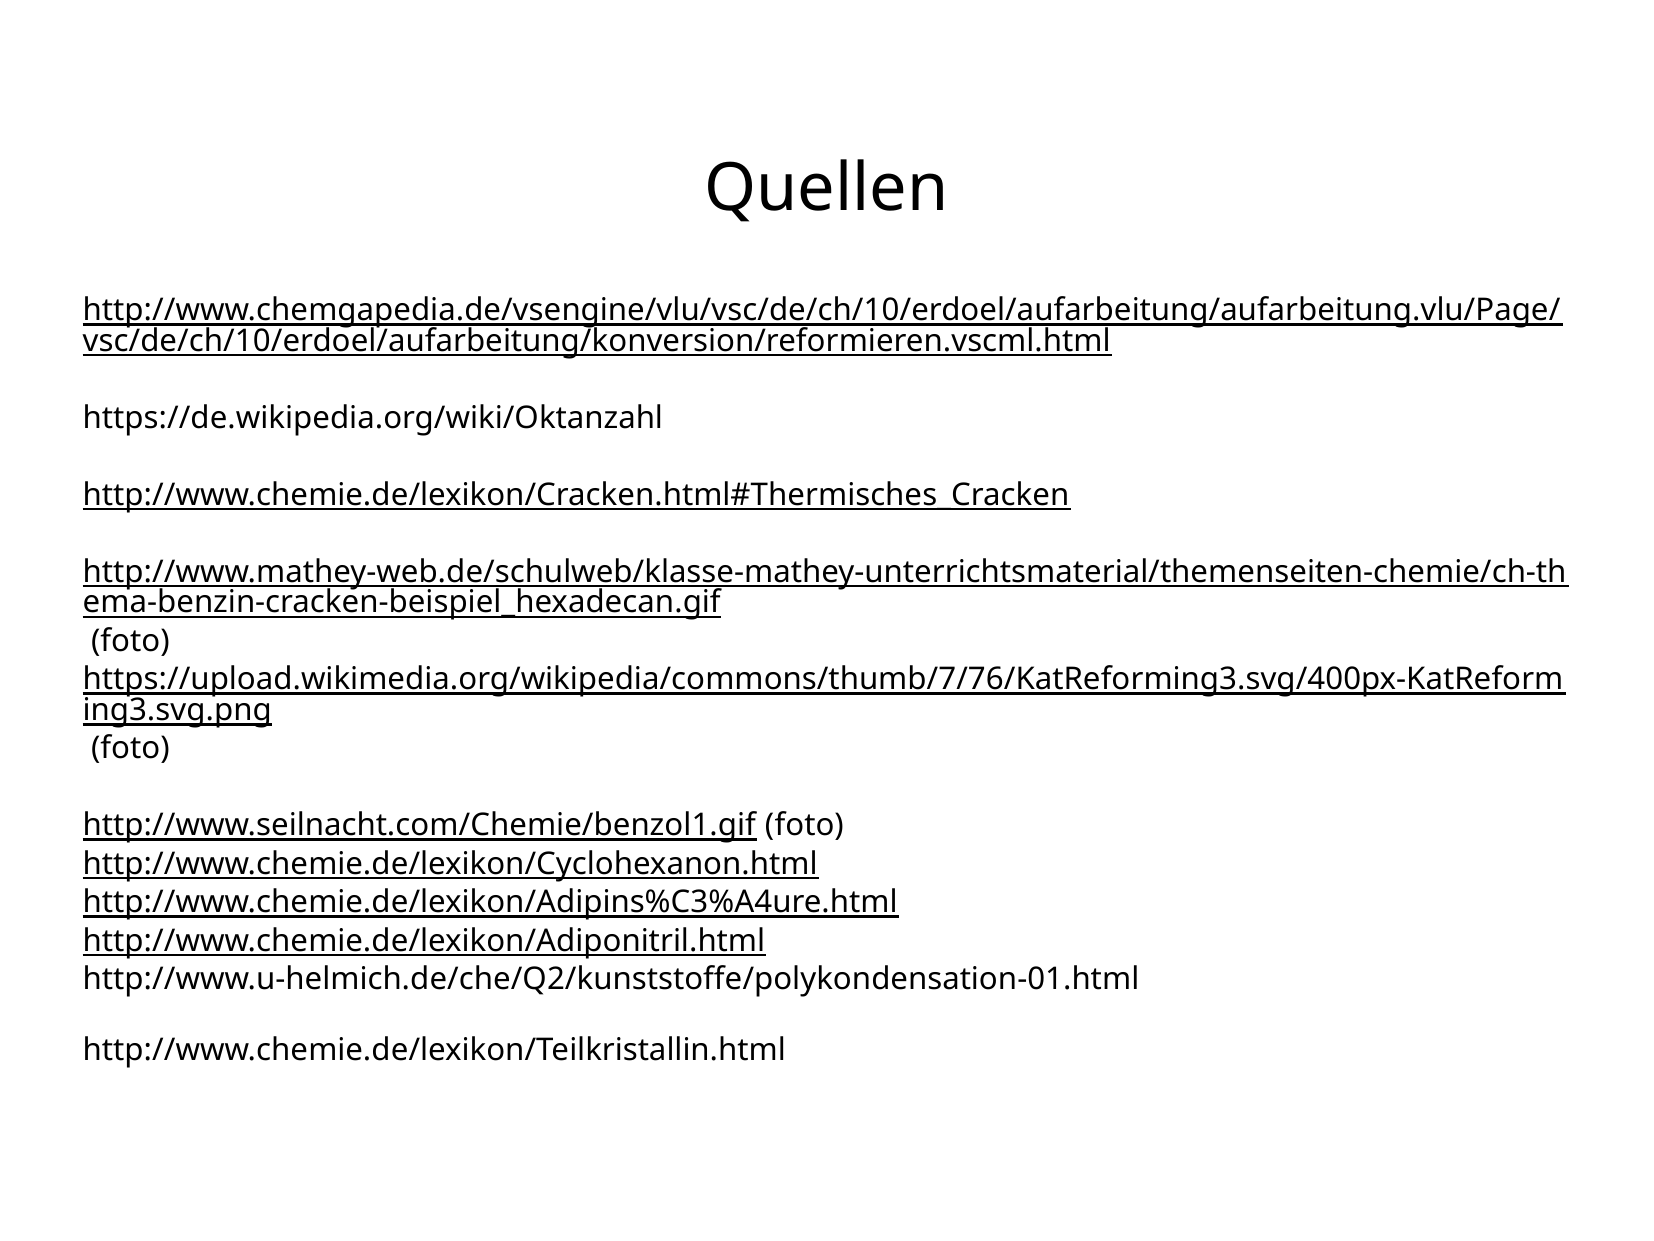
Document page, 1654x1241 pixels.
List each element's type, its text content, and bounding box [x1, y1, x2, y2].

title Quellen [113, 65, 1540, 290]
list http://www.chemgapedia.de/vsengine/vlu/vsc/de/ch/10/erdoel/aufarbeitung/aufarbeitung.vlu/Page/vsc/de/ch/10/erdoel/aufarbeitung/konversion/reformieren.vscml.html https://de.wikipedia.org/wiki/Oktanzahl http://www.chemie.de/lexikon/Cracken.html#Thermisches_Cracken http://www.mathey-web.de/schulweb/klasse-mathey-unterrichtsmaterial/themenseiten-chemie/ch-thema-benzin-cracken-beispiel_hexadecan.gif (foto) https://upload.wikimedia.org/wikipedia/commons/thumb/7/76/KatReforming3.svg/400px-KatReforming3.svg.png (foto) http://www.seilnacht.com/Chemie/benzol1.gif (foto) http://www.chemie.de/lexikon/Cyclohexanon.html http://www.chemie.de/lexikon/Adipins%C3%A4ure.html http://www.chemie.de/lexikon/Adiponitril.html http://www.u-helmich.de/che/Q2/kunststoffe/polykondensation-01.html http://www.chemie.de/lexikon/Teilkristallin.html [82, 290, 1571, 1109]
